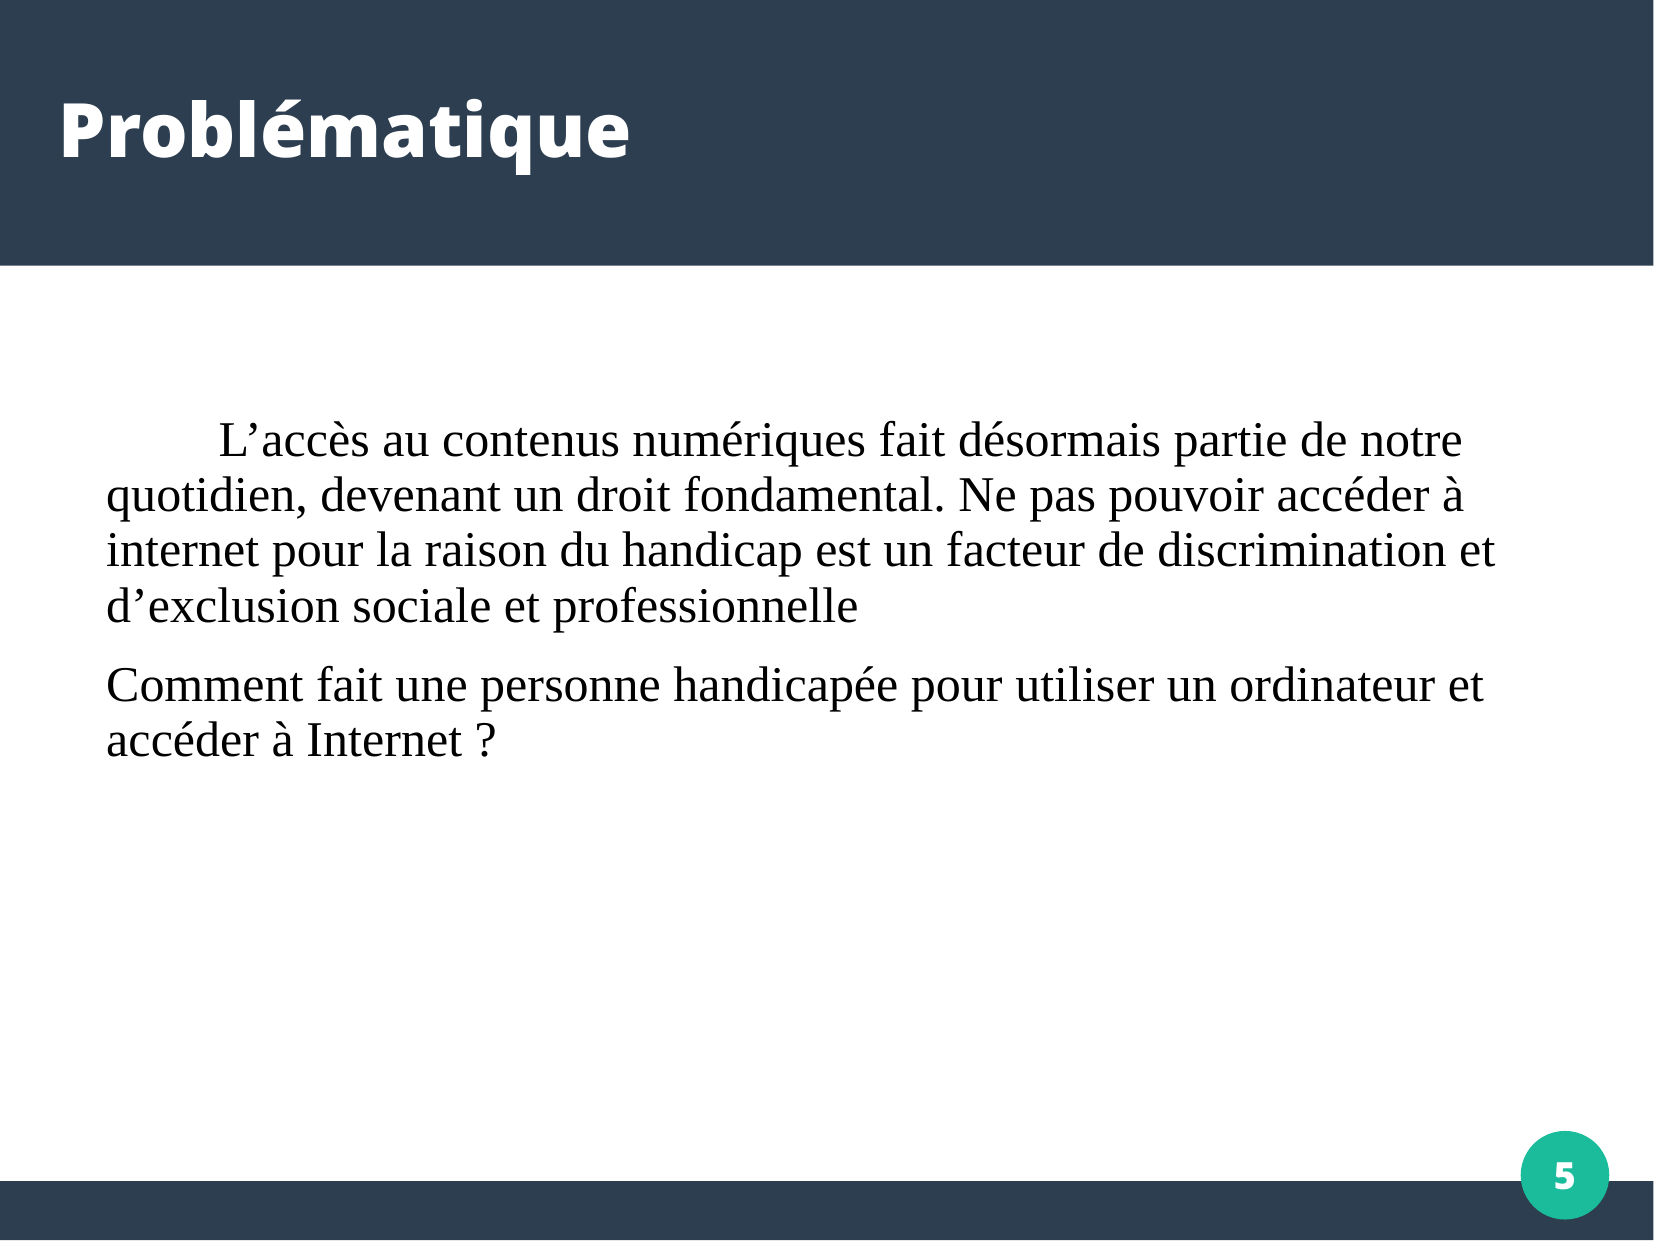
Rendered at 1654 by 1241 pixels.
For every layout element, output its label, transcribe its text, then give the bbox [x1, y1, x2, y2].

list L’accès au contenus numériques fait désormais partie de notre quotidien, devenant un droit fondamental. Ne pas pouvoir accéder à internet pour la raison du handicap est un facteur de discrimination et d’exclusion sociale et professionnelle Comment fait une personne handicapée pour utiliser un ordinateur et accéder à Internet ? [35, 411, 1571, 768]
title Problématique [59, 49, 1595, 207]
